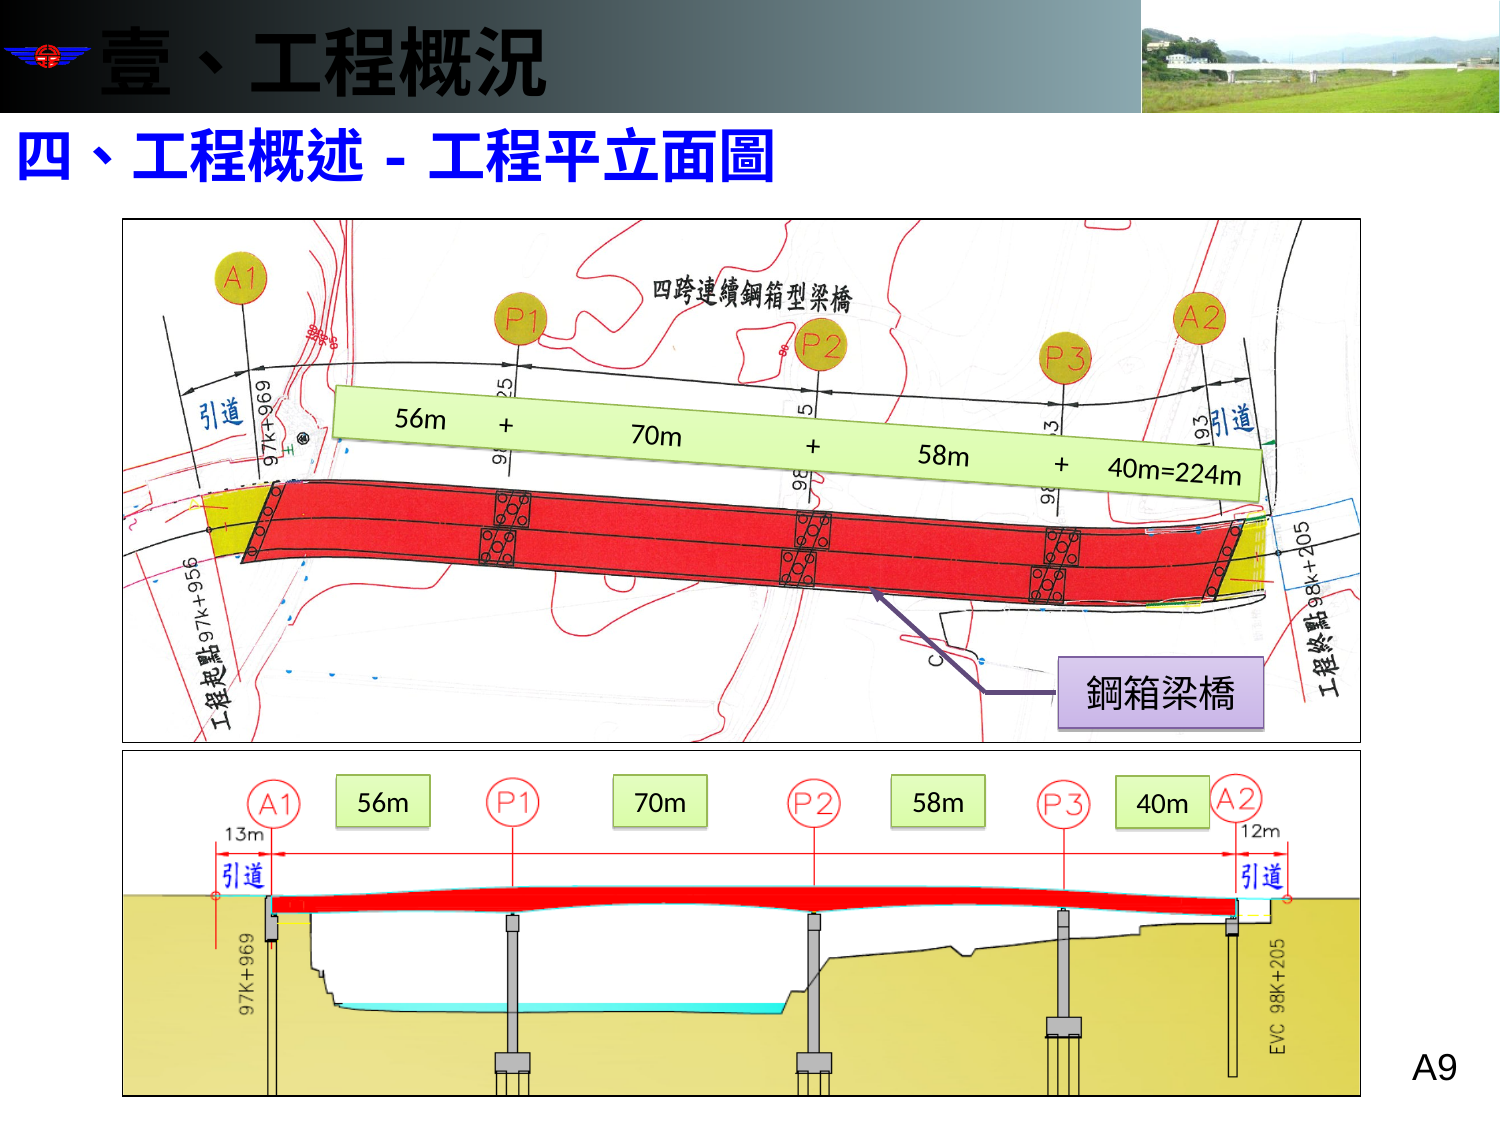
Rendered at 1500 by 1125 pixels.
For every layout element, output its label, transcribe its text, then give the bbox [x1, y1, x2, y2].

picture [123, 751, 1360, 1096]
text_box 70m [614, 775, 707, 827]
text_box 40m [1116, 776, 1210, 828]
text_box 壹、工程概況 [0, 0, 563, 115]
picture [123, 219, 1360, 742]
text_box [563, 0, 1141, 112]
text_box A9 [1397, 1035, 1500, 1096]
text_box 56m [336, 775, 430, 827]
text_box 56m + 70m + 58m + 40m=224m [332, 385, 1263, 502]
picture [1141, 0, 1500, 113]
text_box 58m [892, 775, 985, 827]
text_box 四、工程概述-工程平立面圖 [0, 112, 1406, 209]
text_box 鋼箱梁橋 [1058, 657, 1264, 728]
